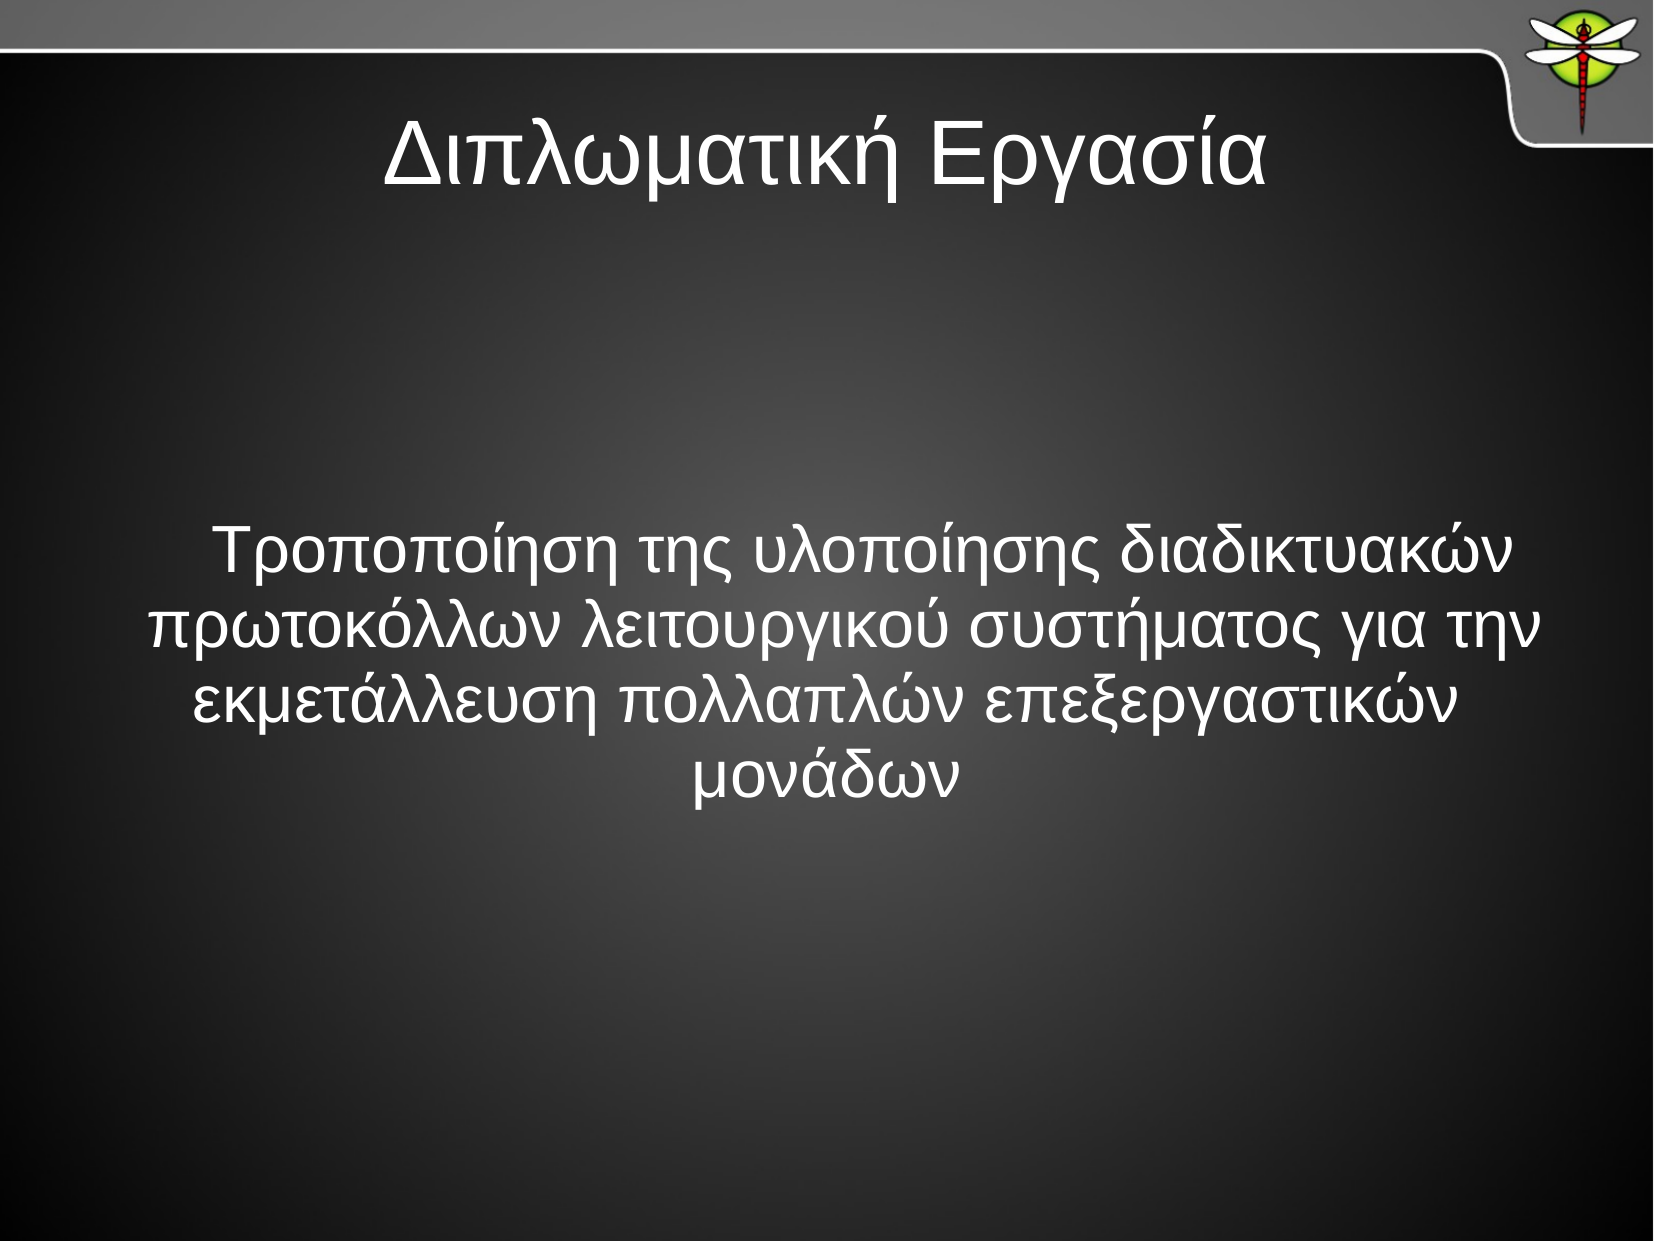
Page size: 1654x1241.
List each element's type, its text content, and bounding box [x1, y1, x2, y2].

subtitle Τροποποίηση της υλοποίησης διαδικτυακών πρωτοκόλλων λειτουργικού συστήματος για την εκμετάλλευση πολλαπλών επεξεργαστικών μονάδων [82, 297, 1571, 1102]
picture [0, 0, 1654, 1241]
title Διπλωματική Εργασία [82, 56, 1571, 250]
